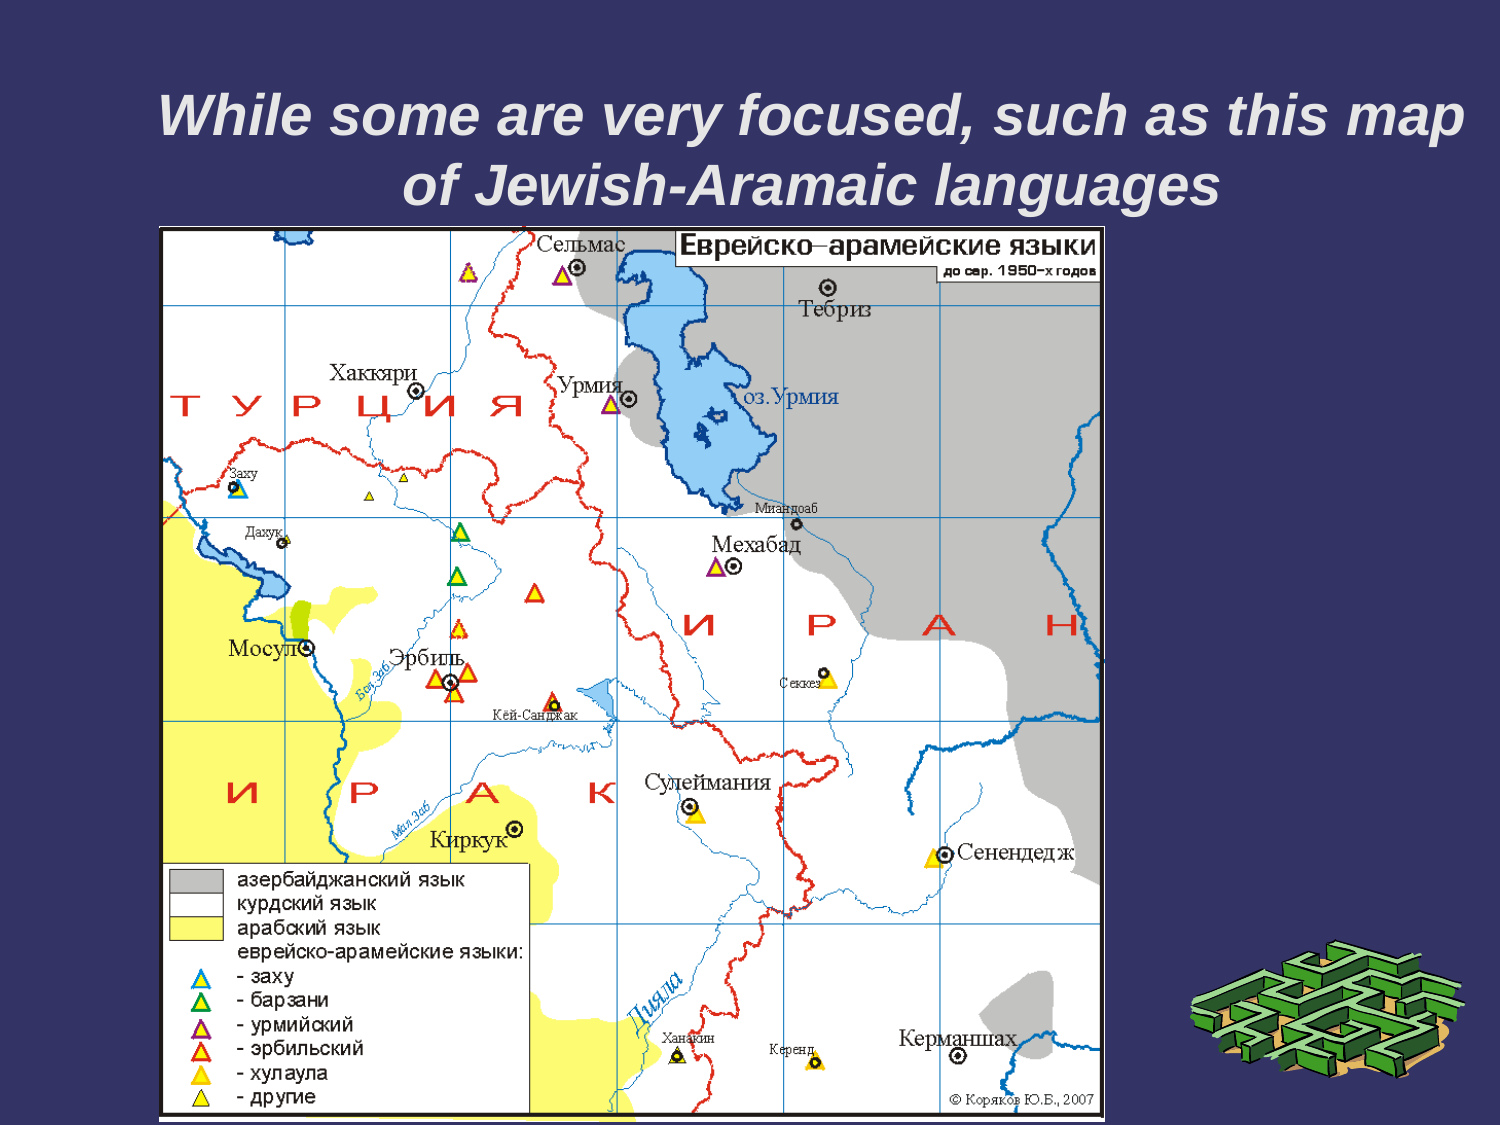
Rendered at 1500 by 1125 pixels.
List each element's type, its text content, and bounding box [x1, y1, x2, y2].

title While some are very focused, such as this map of Jewish-Aramaic languages [66, 37, 1500, 225]
picture [159, 226, 1105, 1122]
